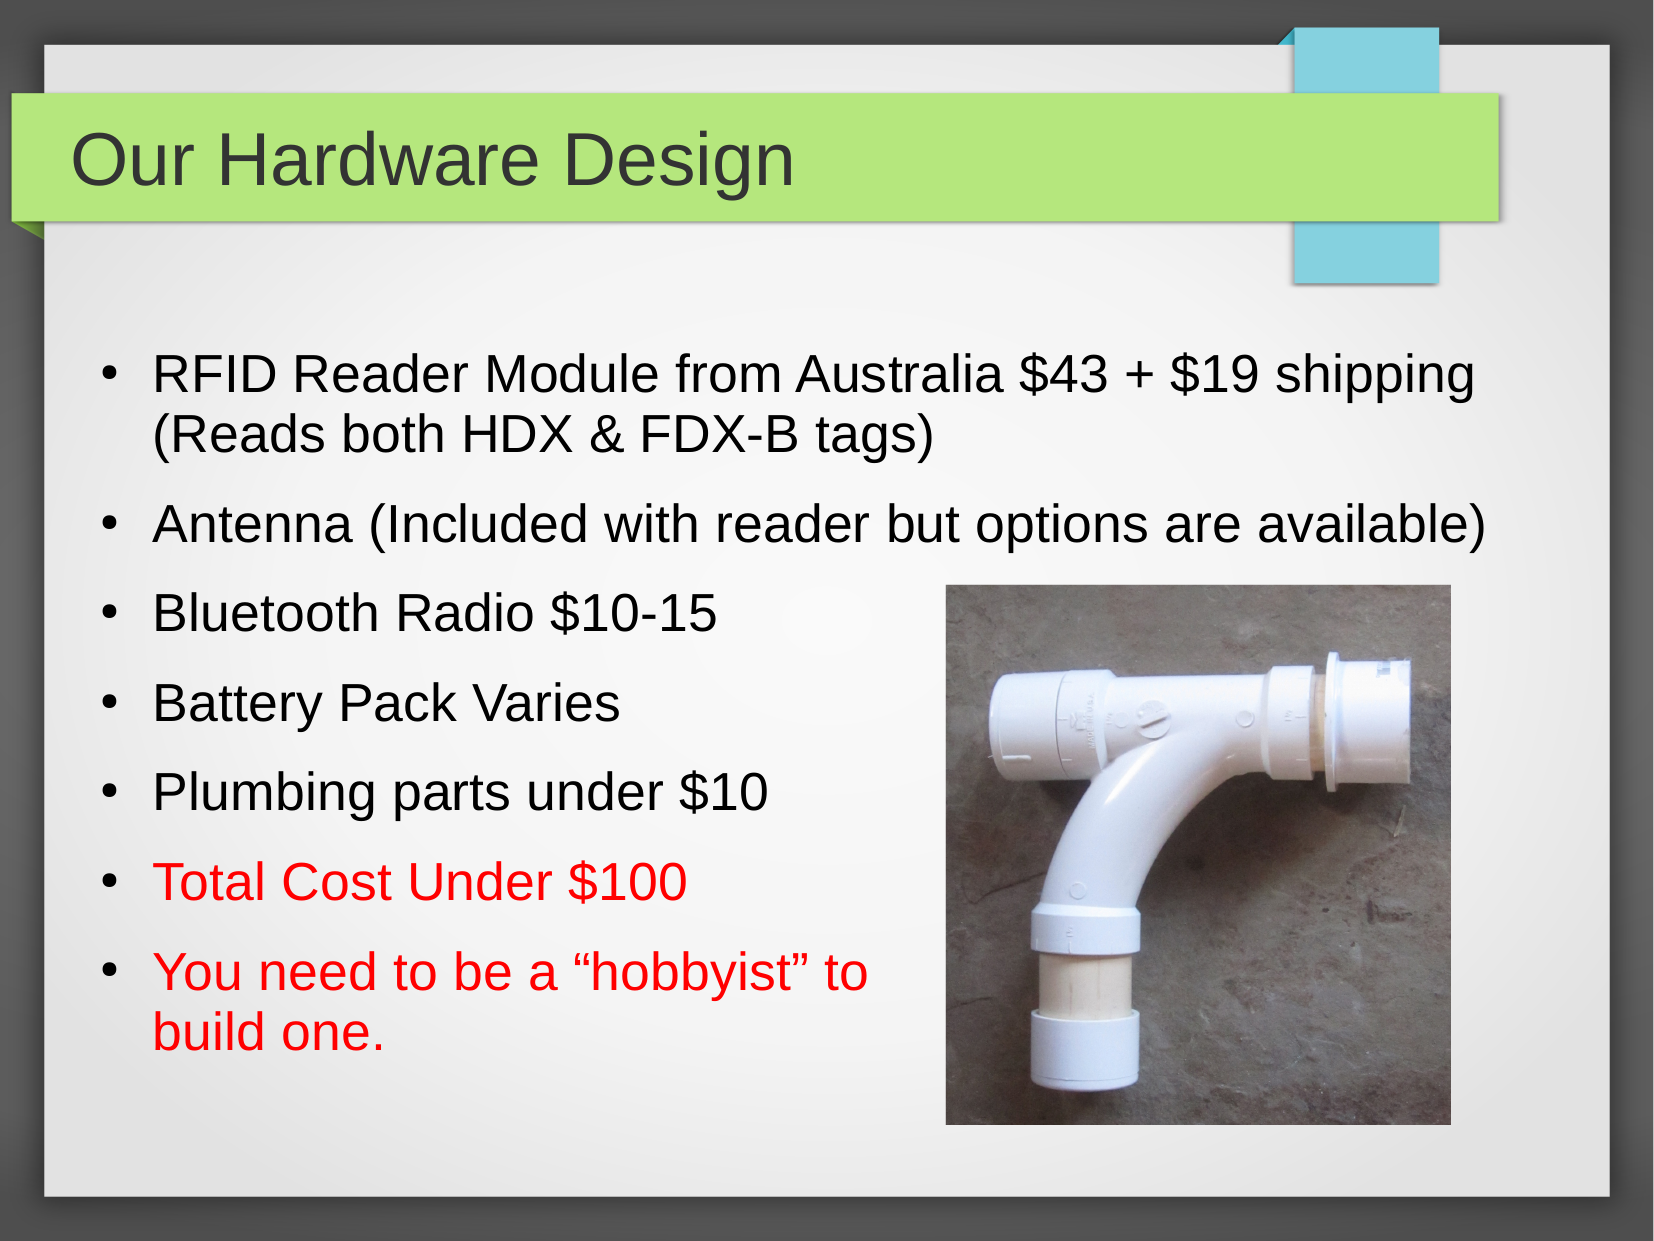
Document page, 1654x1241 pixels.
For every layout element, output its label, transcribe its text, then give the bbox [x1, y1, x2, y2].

picture [0, 0, 1654, 1241]
list RFID Reader Module from Australia $43 + $19 shipping (Reads both HDX & FDX-B tags) Antenna (Included with reader but options are available) Bluetooth Radio $10-15 Battery Pack Varies Plumbing parts under $10 Total Cost Under $100 You need to be a “hobbyist” to build one. [82, 343, 1538, 1063]
title Our Hardware Design [70, 106, 1229, 213]
